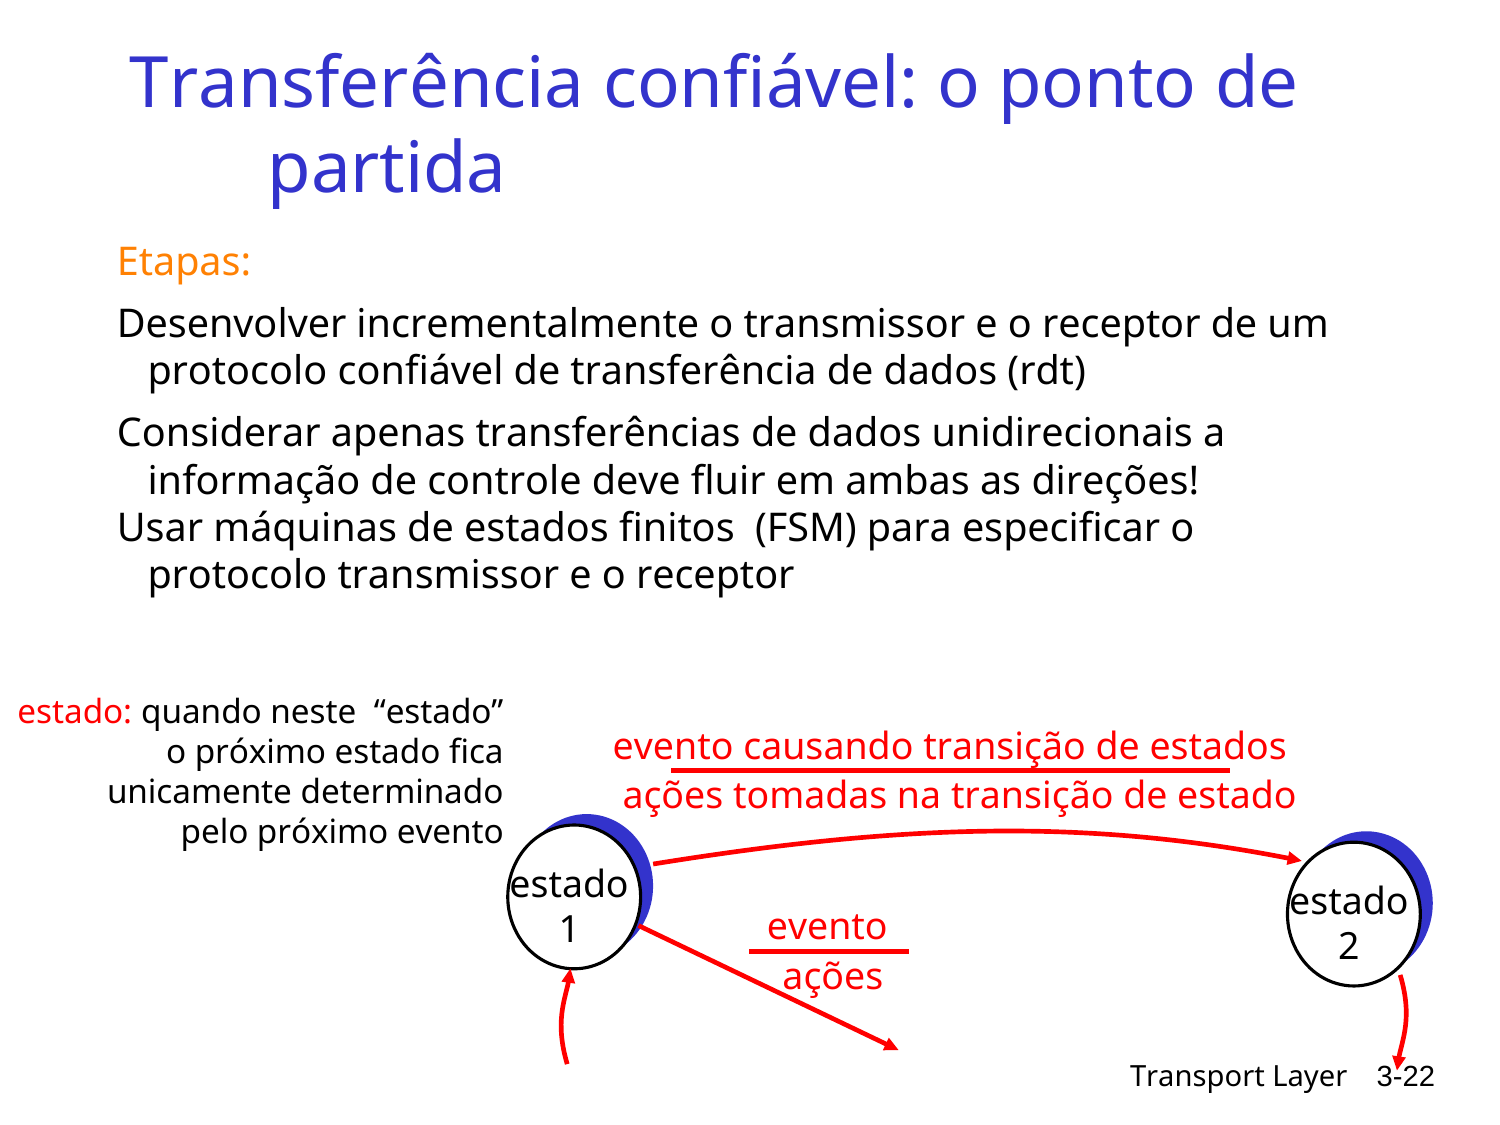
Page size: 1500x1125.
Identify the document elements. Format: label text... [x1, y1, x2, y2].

list Etapas: Desenvolver incrementalmente o transmissor e o receptor de um protocolo confiável de transferência de dados (rdt) Considerar apenas transferências de dados unidirecionais a informação de controle deve fluir em ambas as direções! Usar máquinas de estados finitos (FSM) para especificar o protocolo transmissor e o receptor [101, 228, 1351, 638]
text_box estado 2 [1274, 869, 1424, 975]
text_box [1318, 975, 1390, 986]
text_box Transferência confiável: o ponto de partida [115, 28, 1500, 154]
text_box ações tomadas na transição de estado [607, 762, 1313, 824]
text_box estado 1 [494, 851, 644, 958]
text_box evento causando transição de estados [597, 714, 1303, 775]
text_box estado: quando neste “estado” o próximo estado fica unicamente determinado pelo próximo evento [0, 683, 519, 910]
text_box [1302, 831, 1433, 939]
text_box [539, 958, 610, 969]
text_box evento [752, 894, 903, 949]
text_box 3-<número> [1339, 1050, 1451, 1125]
text_box ações [767, 954, 899, 1005]
text_box [523, 814, 654, 923]
text_box ações [767, 944, 899, 949]
text_box Transport Layer [887, 1050, 1339, 1125]
